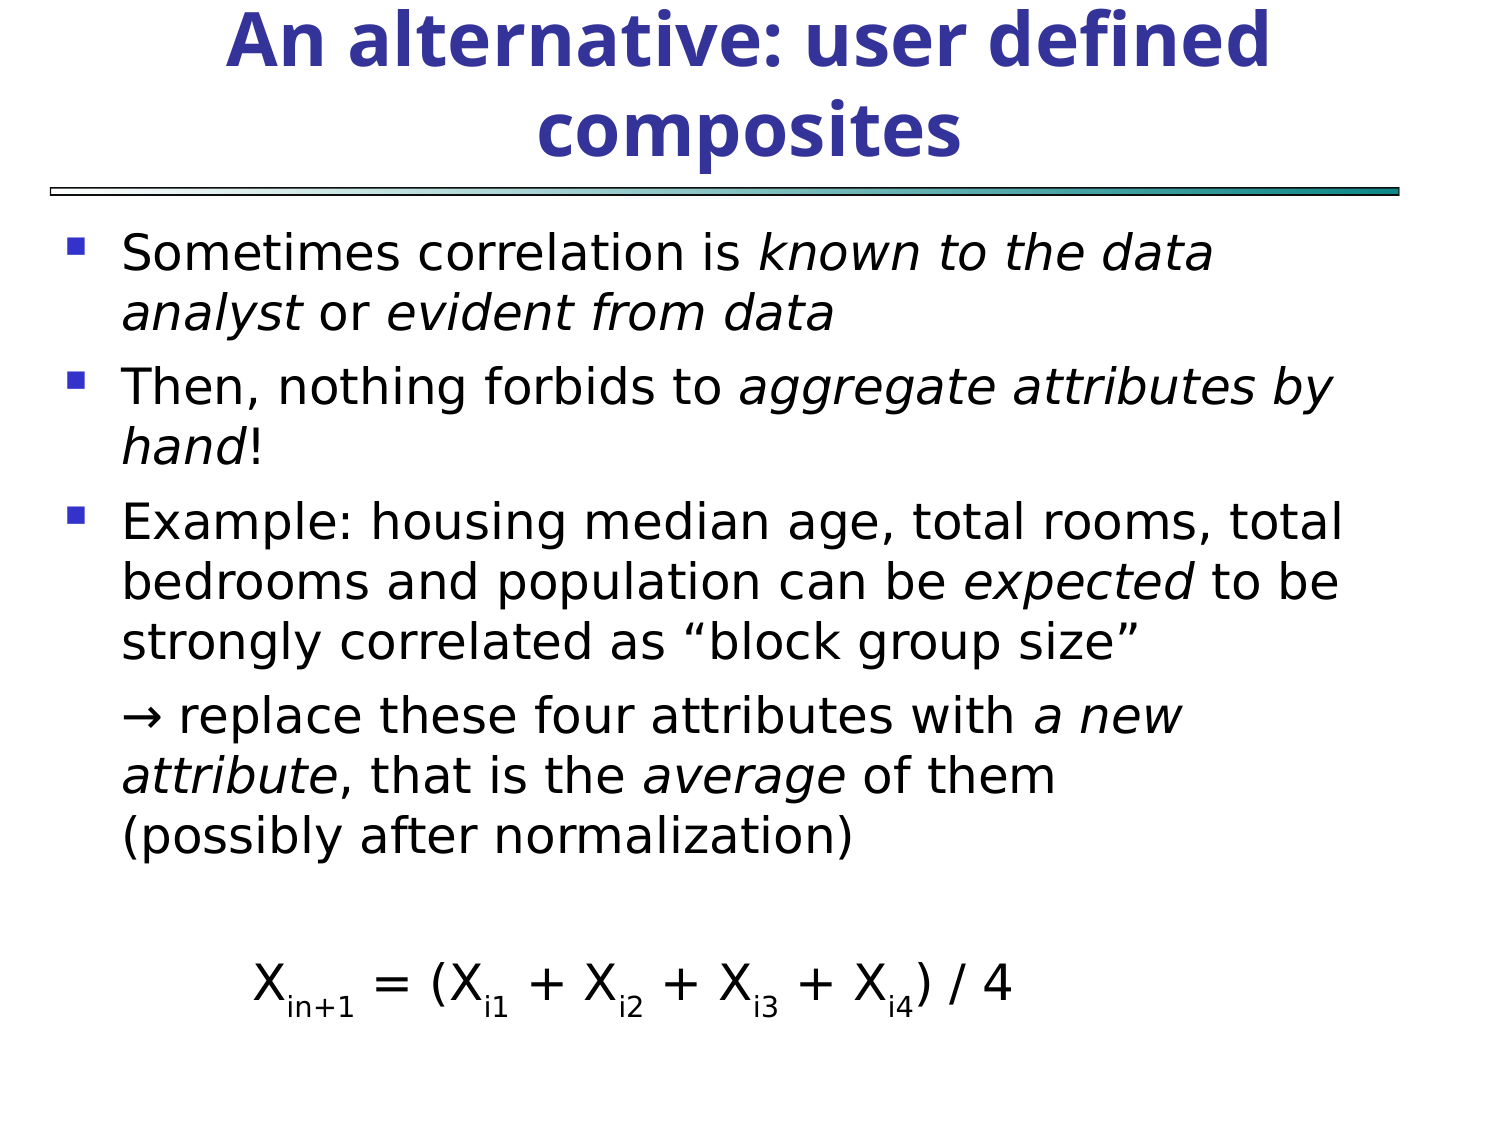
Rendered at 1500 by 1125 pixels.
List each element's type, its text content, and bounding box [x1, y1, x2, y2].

list Sometimes correlation is known to the data analyst or evident from data Then, nothing forbids to aggregate attributes by hand! Example: housing median age, total rooms, total bedrooms and population can be expected to be strongly correlated as “block group size” → replace these four attributes with a new attribute, that is the average of them (possibly after normalization) Xin+1 = (Xi1 + Xi2 + Xi3 + Xi4) / 4 [49, 212, 1425, 1081]
title An alternative: user defined composites [0, 0, 1500, 180]
